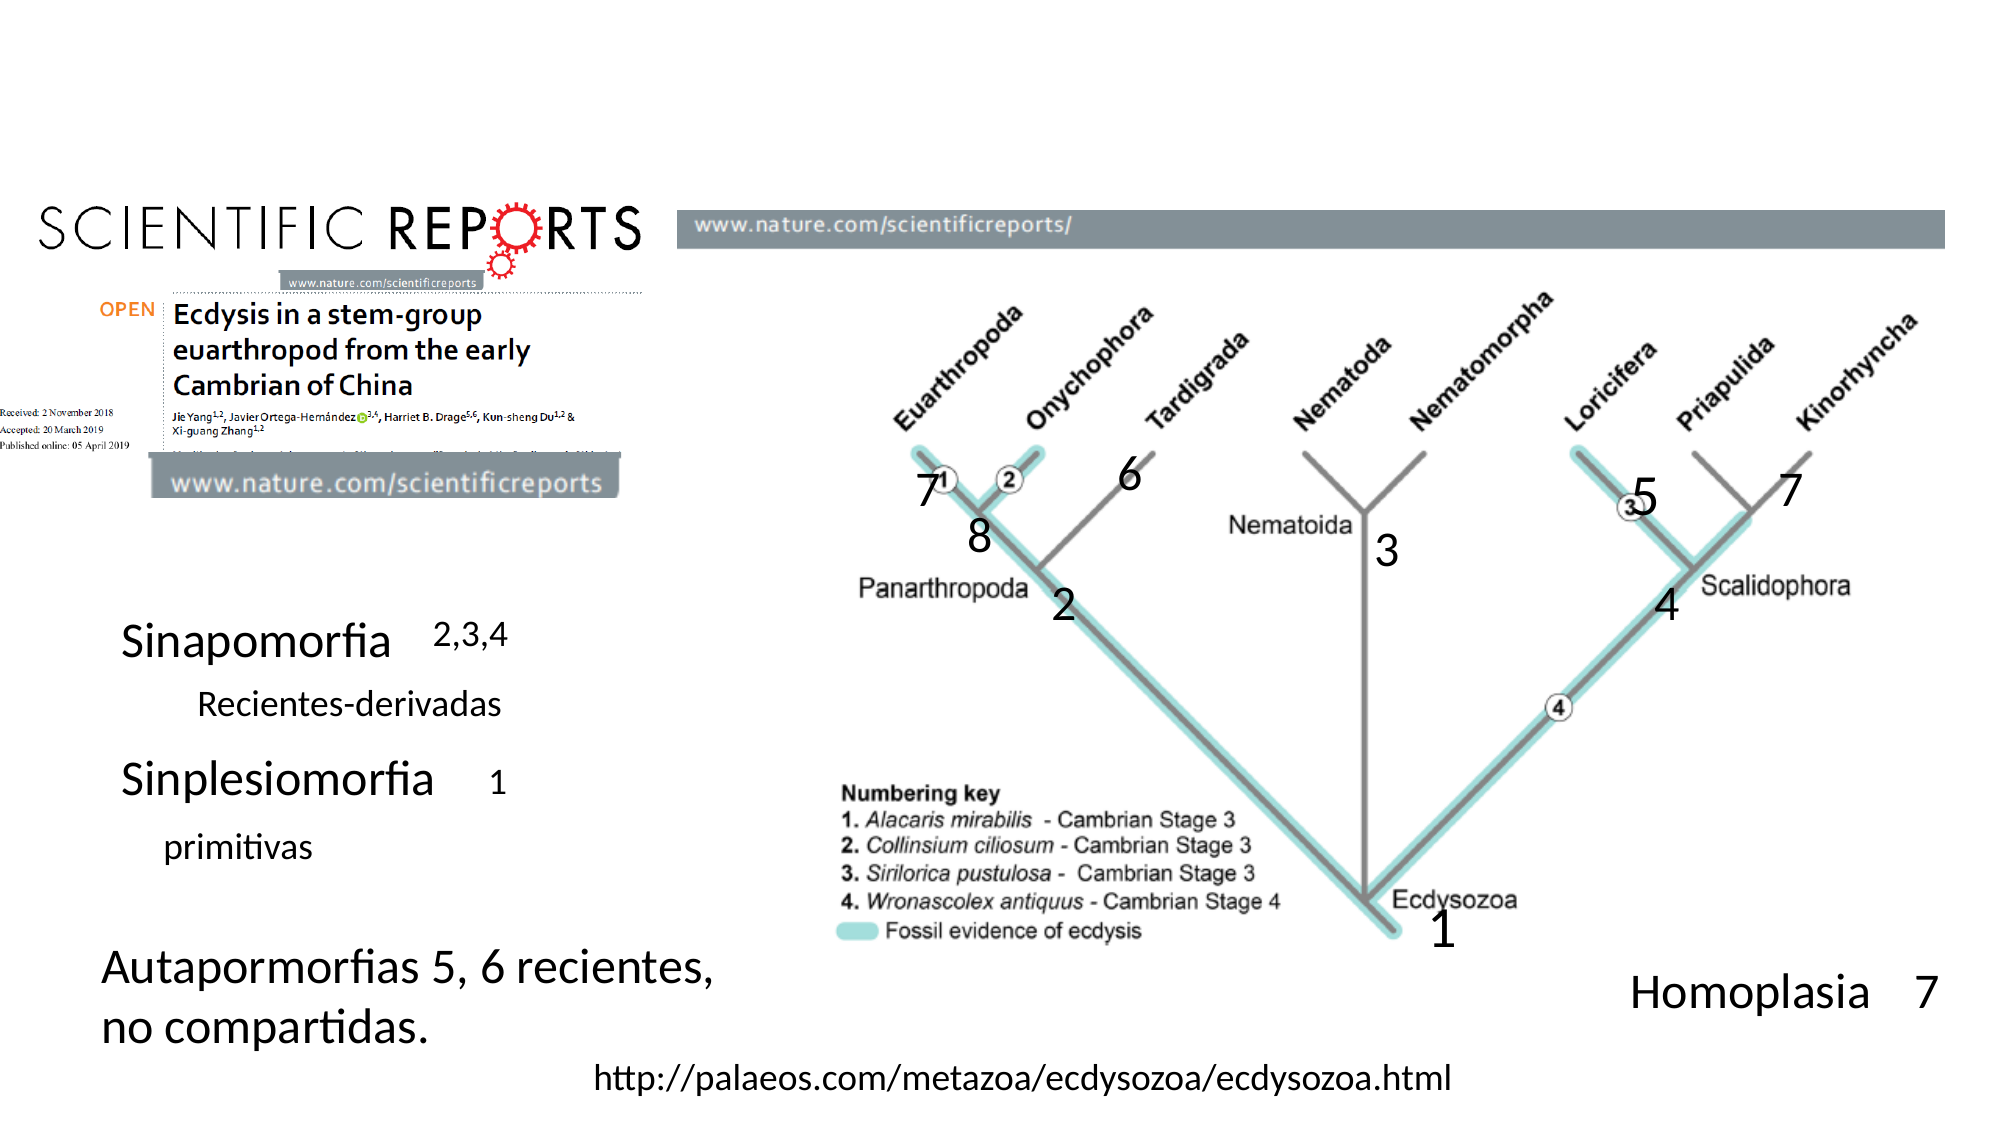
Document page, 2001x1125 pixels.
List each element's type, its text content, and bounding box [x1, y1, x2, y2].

text_box 1 [1412, 881, 1528, 968]
text_box 7 [1899, 951, 1966, 1028]
text_box 5 [1615, 449, 1663, 536]
text_box 6 [1102, 432, 1156, 509]
text_box Recientes-derivadas [182, 671, 550, 732]
text_box Homoplasia [1615, 951, 1899, 1028]
picture [0, 192, 1945, 952]
text_box http://palaeos.com/metazoa/ecdysozoa/ecdysozoa.html [578, 1045, 1579, 1107]
text_box 2,3,4 [417, 601, 681, 662]
text_box 8 [952, 495, 1022, 571]
text_box 2 [1036, 562, 1079, 639]
text_box 3 [1359, 508, 1413, 585]
text_box primitivas [148, 814, 414, 875]
text_box Sinapomorfia [106, 600, 656, 677]
text_box 4 [1639, 562, 1727, 639]
text_box Autapormorfias 5, 6 recientes, no compartidas. [86, 926, 763, 1063]
text_box 1 [474, 749, 587, 811]
text_box 7 [1763, 449, 1852, 526]
text_box Sinplesiomorfia [106, 738, 474, 815]
text_box 7 [900, 449, 981, 526]
